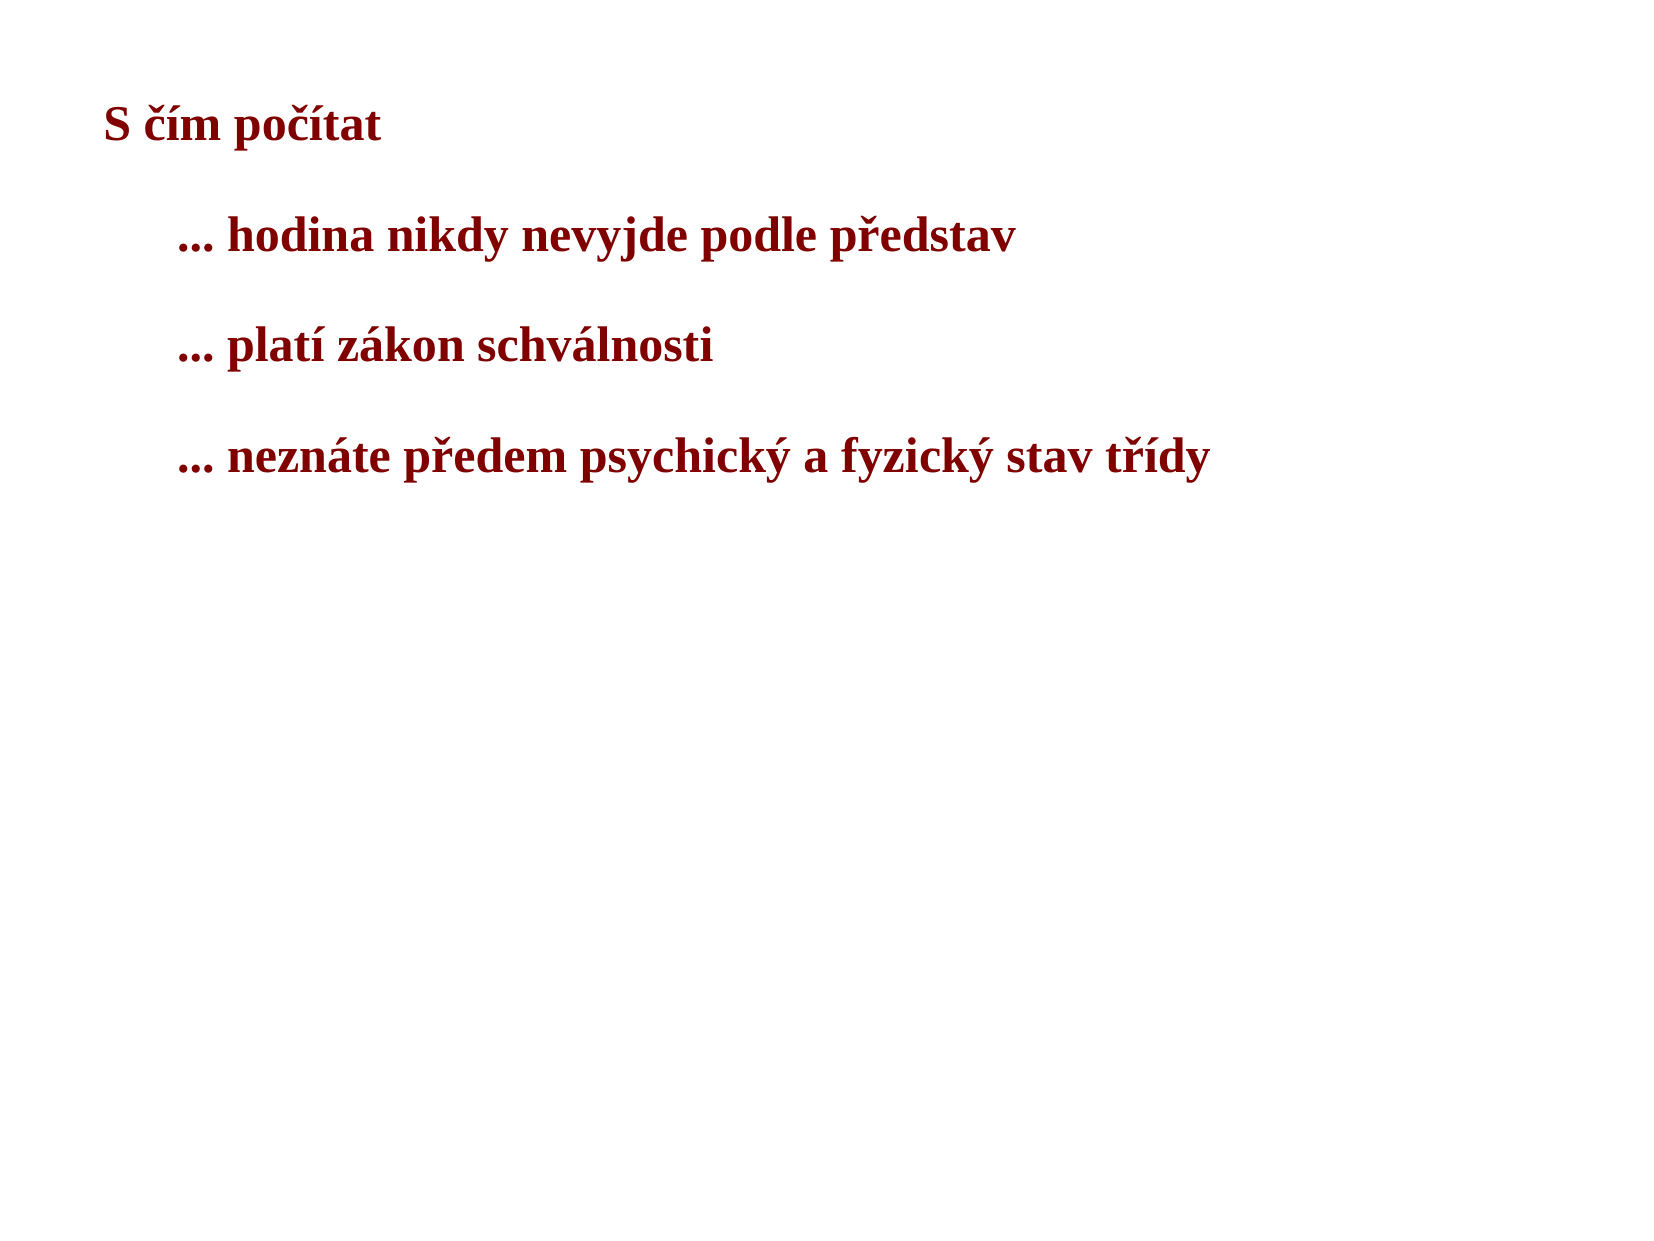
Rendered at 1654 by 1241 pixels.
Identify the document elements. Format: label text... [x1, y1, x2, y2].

text_box S čím počítat ... hodina nikdy nevyjde podle představ ... platí zákon schválnosti ... neznáte předem psychický a fyzický stav třídy [88, 88, 1226, 500]
